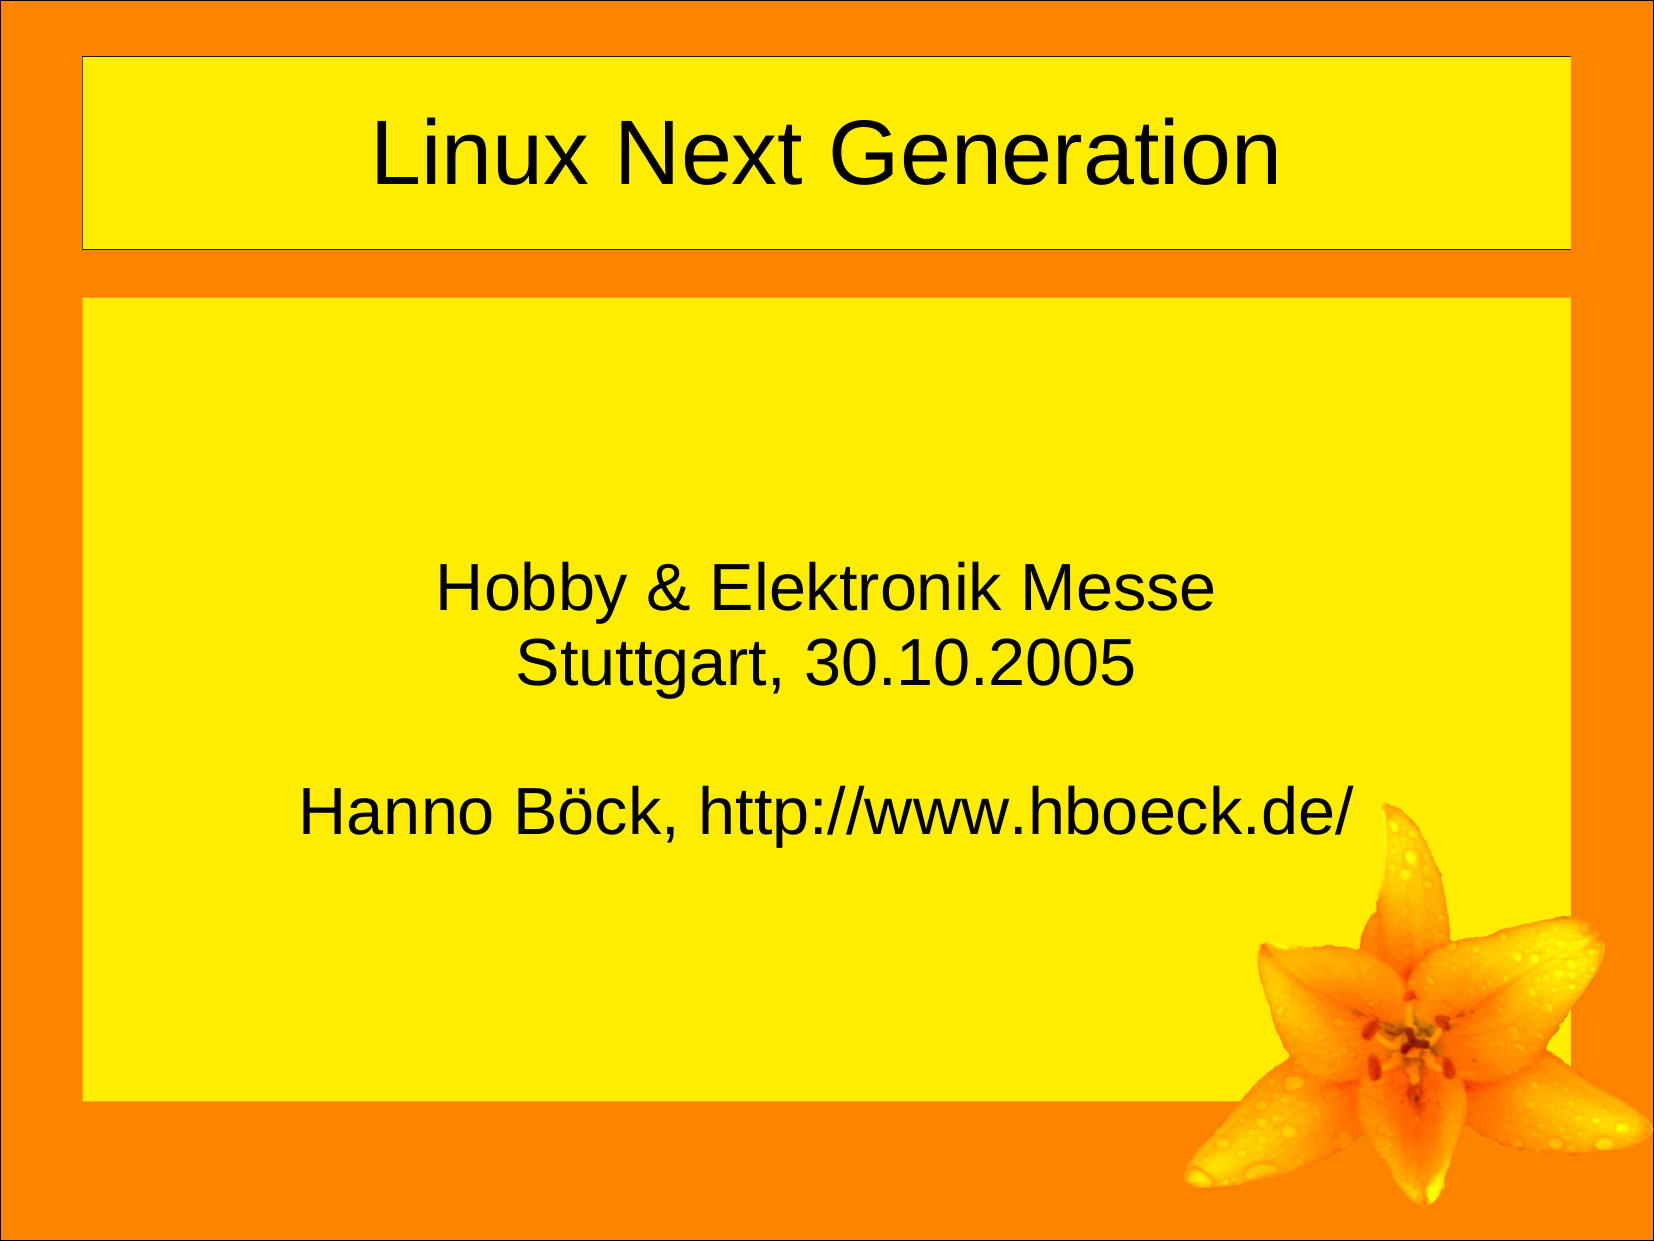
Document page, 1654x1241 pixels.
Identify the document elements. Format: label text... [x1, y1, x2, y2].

subtitle Hobby & Elektronik Messe Stuttgart, 30.10.2005 Hanno Böck, http://www.hboeck.de/ [82, 297, 1571, 1102]
title Linux Next Generation [82, 56, 1571, 250]
picture [1181, 767, 1654, 1241]
text_box [0, 0, 1654, 1241]
